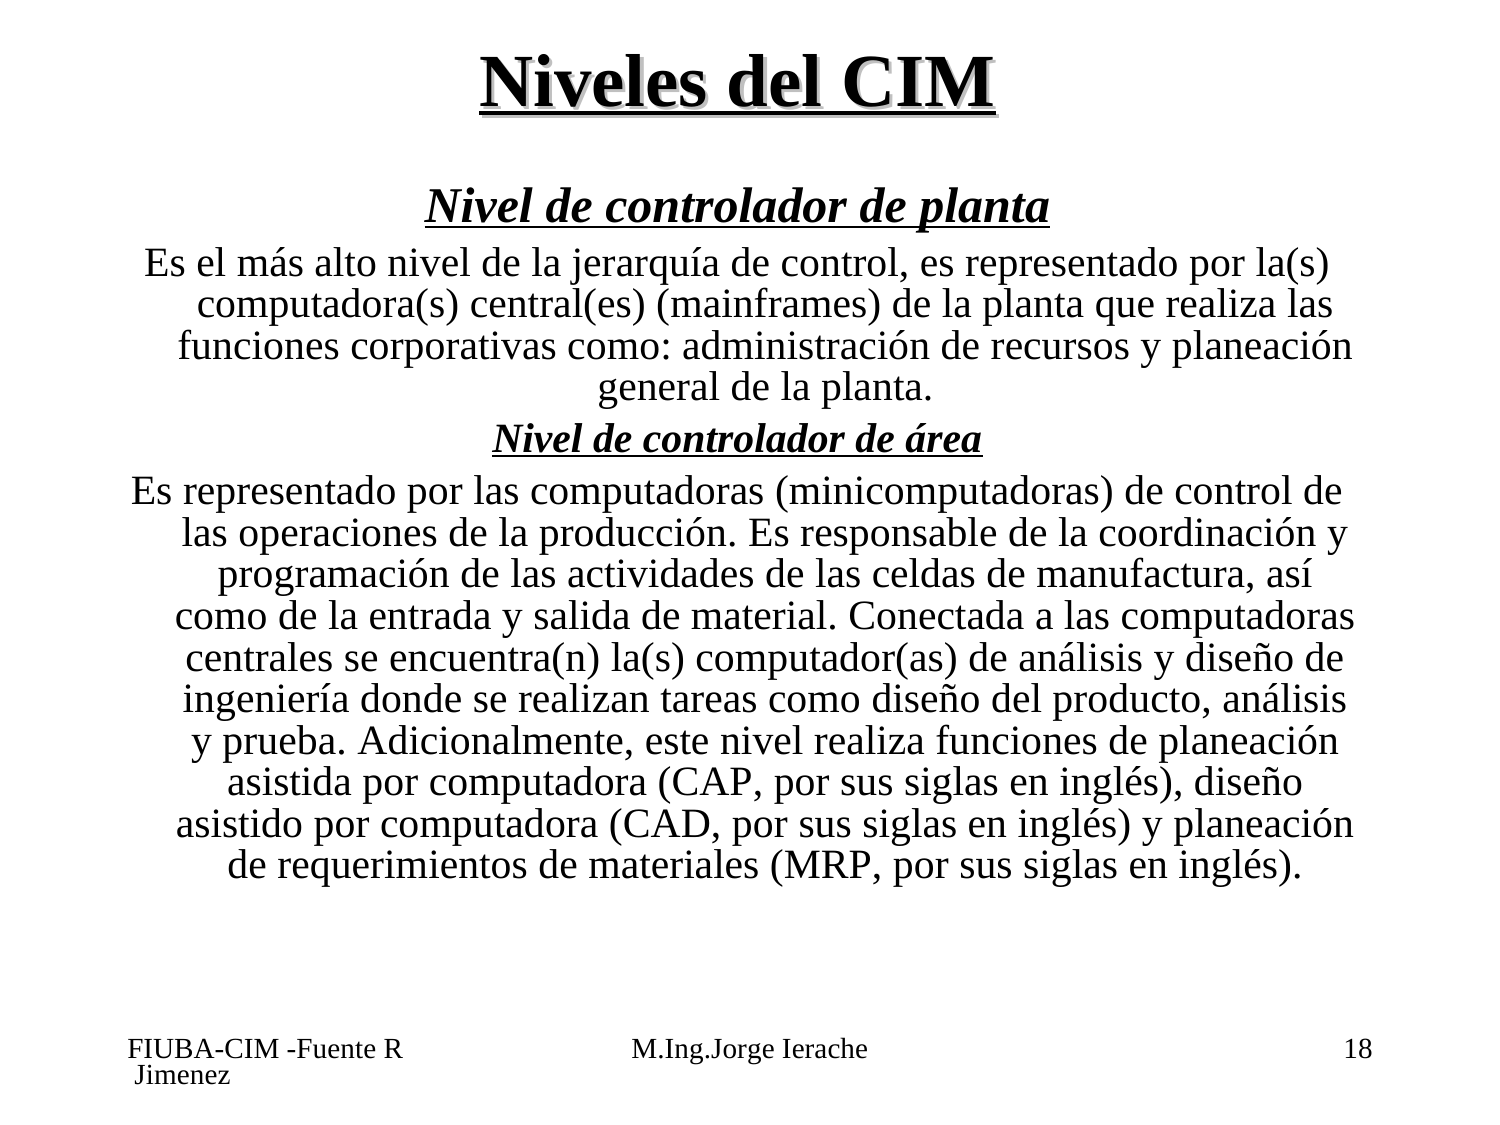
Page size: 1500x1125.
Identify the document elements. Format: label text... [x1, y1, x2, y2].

title Niveles del CIM [99, 24, 1375, 138]
list Nivel de controlador de planta Es el más alto nivel de la jerarquía de control, es representado por la(s) computadora(s) central(es) (mainframes) de la planta que realiza las funciones corporativas como: administración de recursos y planeación general de la planta. Nivel de controlador de área Es representado por las computadoras (minicomputadoras) de control de las operaciones de la producción. Es responsable de la coordinación y programación de las actividades de las celdas de manufactura, así como de la entrada y salida de material. Conectada a las computadoras centrales se encuentra(n) la(s) computador(as) de análisis y diseño de ingeniería donde se realizan tareas como diseño del producto, análisis y prueba. Adicionalmente, este nivel realiza funciones de planeación asistida por computadora (CAP, por sus siglas en inglés), diseño asistido por computadora (CAD, por sus siglas en inglés) y planeación de requerimientos de materiales (MRP, por sus siglas en inglés). [99, 174, 1375, 1013]
